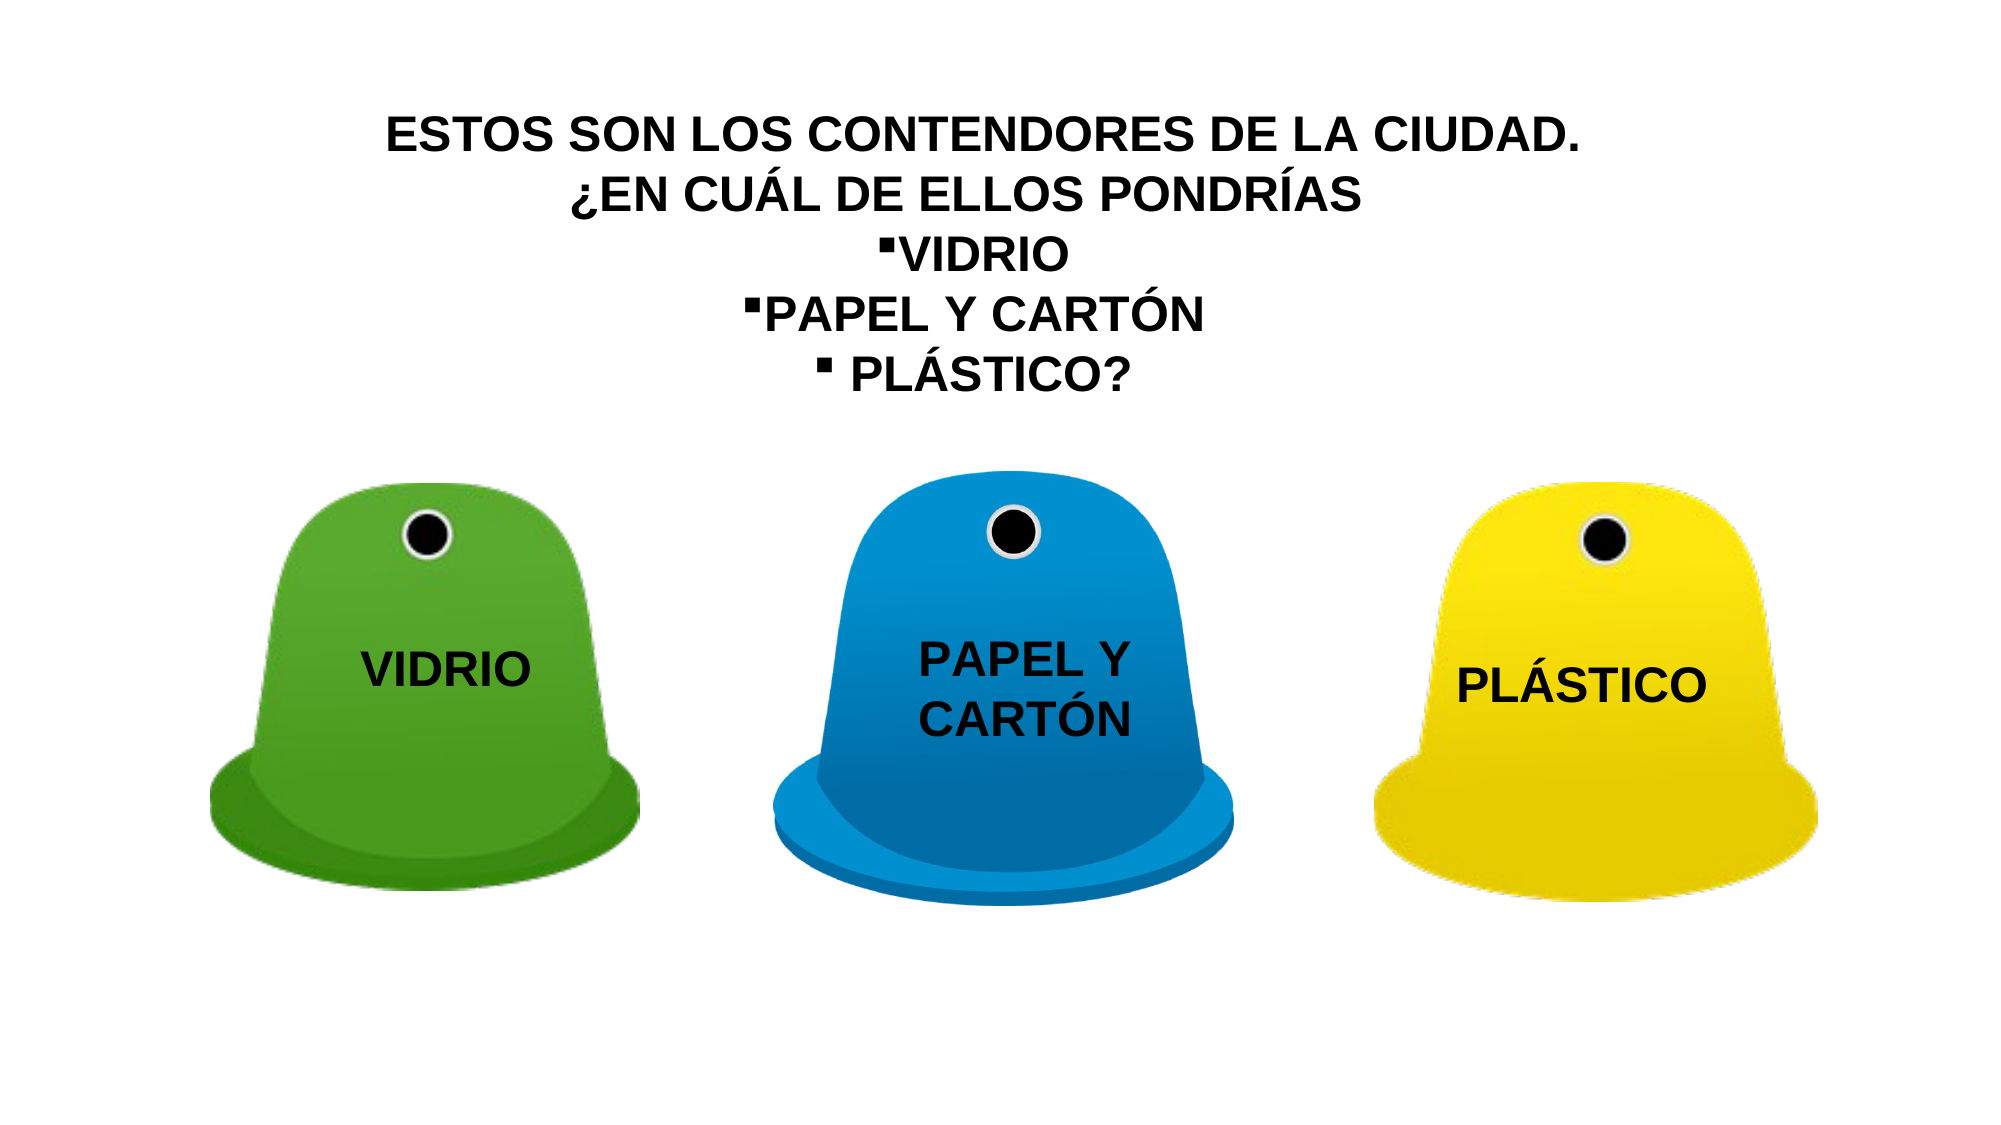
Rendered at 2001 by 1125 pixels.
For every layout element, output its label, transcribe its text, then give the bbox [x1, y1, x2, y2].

text_box PLÁSTICO [1441, 644, 1752, 721]
picture [1041, 825, 1234, 906]
picture [1374, 482, 1818, 902]
picture [773, 471, 986, 798]
picture [773, 813, 968, 906]
picture [987, 505, 1041, 559]
picture [210, 483, 640, 891]
picture [1035, 471, 1234, 803]
text_box ESTOS SON LOS CONTENDORES DE LA CIUDAD. ¿EN CUÁL DE ELLOS PONDRÍAS VIDRIO PAPEL Y CARTÓN PLÁSTICO? [284, 93, 1662, 410]
text_box PAPEL Y CARTÓN [855, 618, 1196, 755]
text_box VIDRIO [346, 628, 549, 705]
